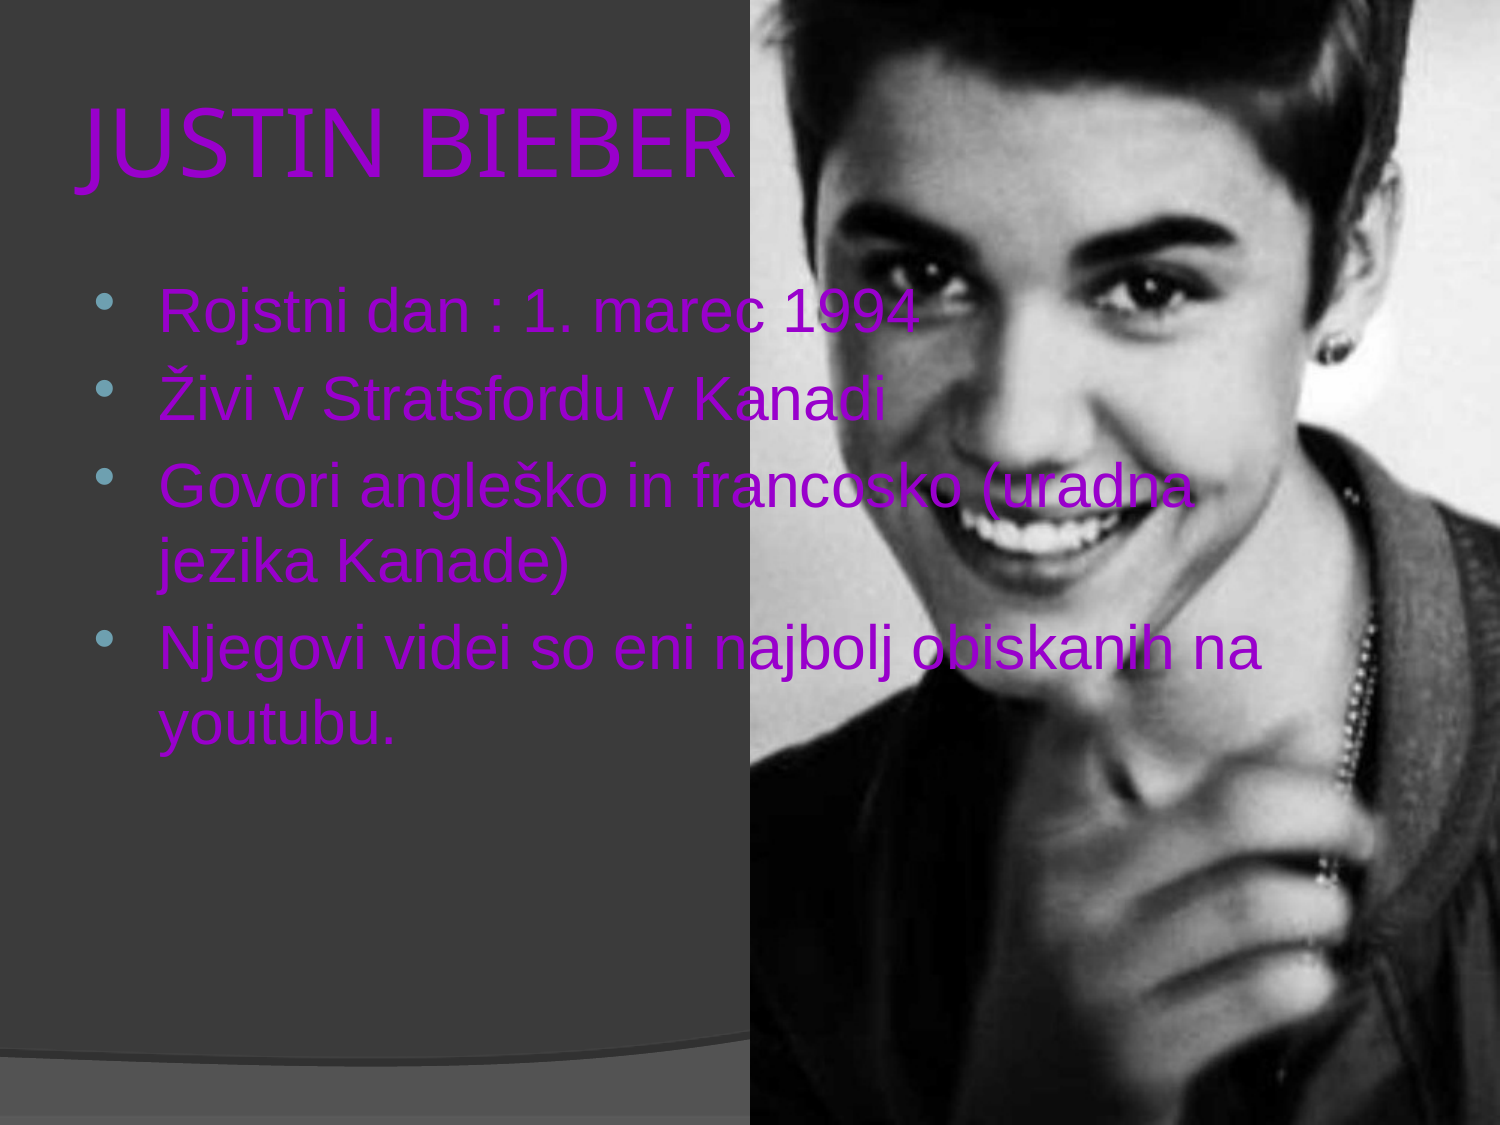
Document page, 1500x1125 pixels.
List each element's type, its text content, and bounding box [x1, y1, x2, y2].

title JUSTIN BIEBER [75, 45, 1300, 233]
picture [750, 0, 1500, 1125]
list Rojstni dan : 1. marec 1994 Živi v Stratsfordu v Kanadi Govori angleško in francosko (uradna jezika Kanade) Njegovi videi so eni najbolj obiskanih na youtubu. [75, 262, 1300, 1005]
